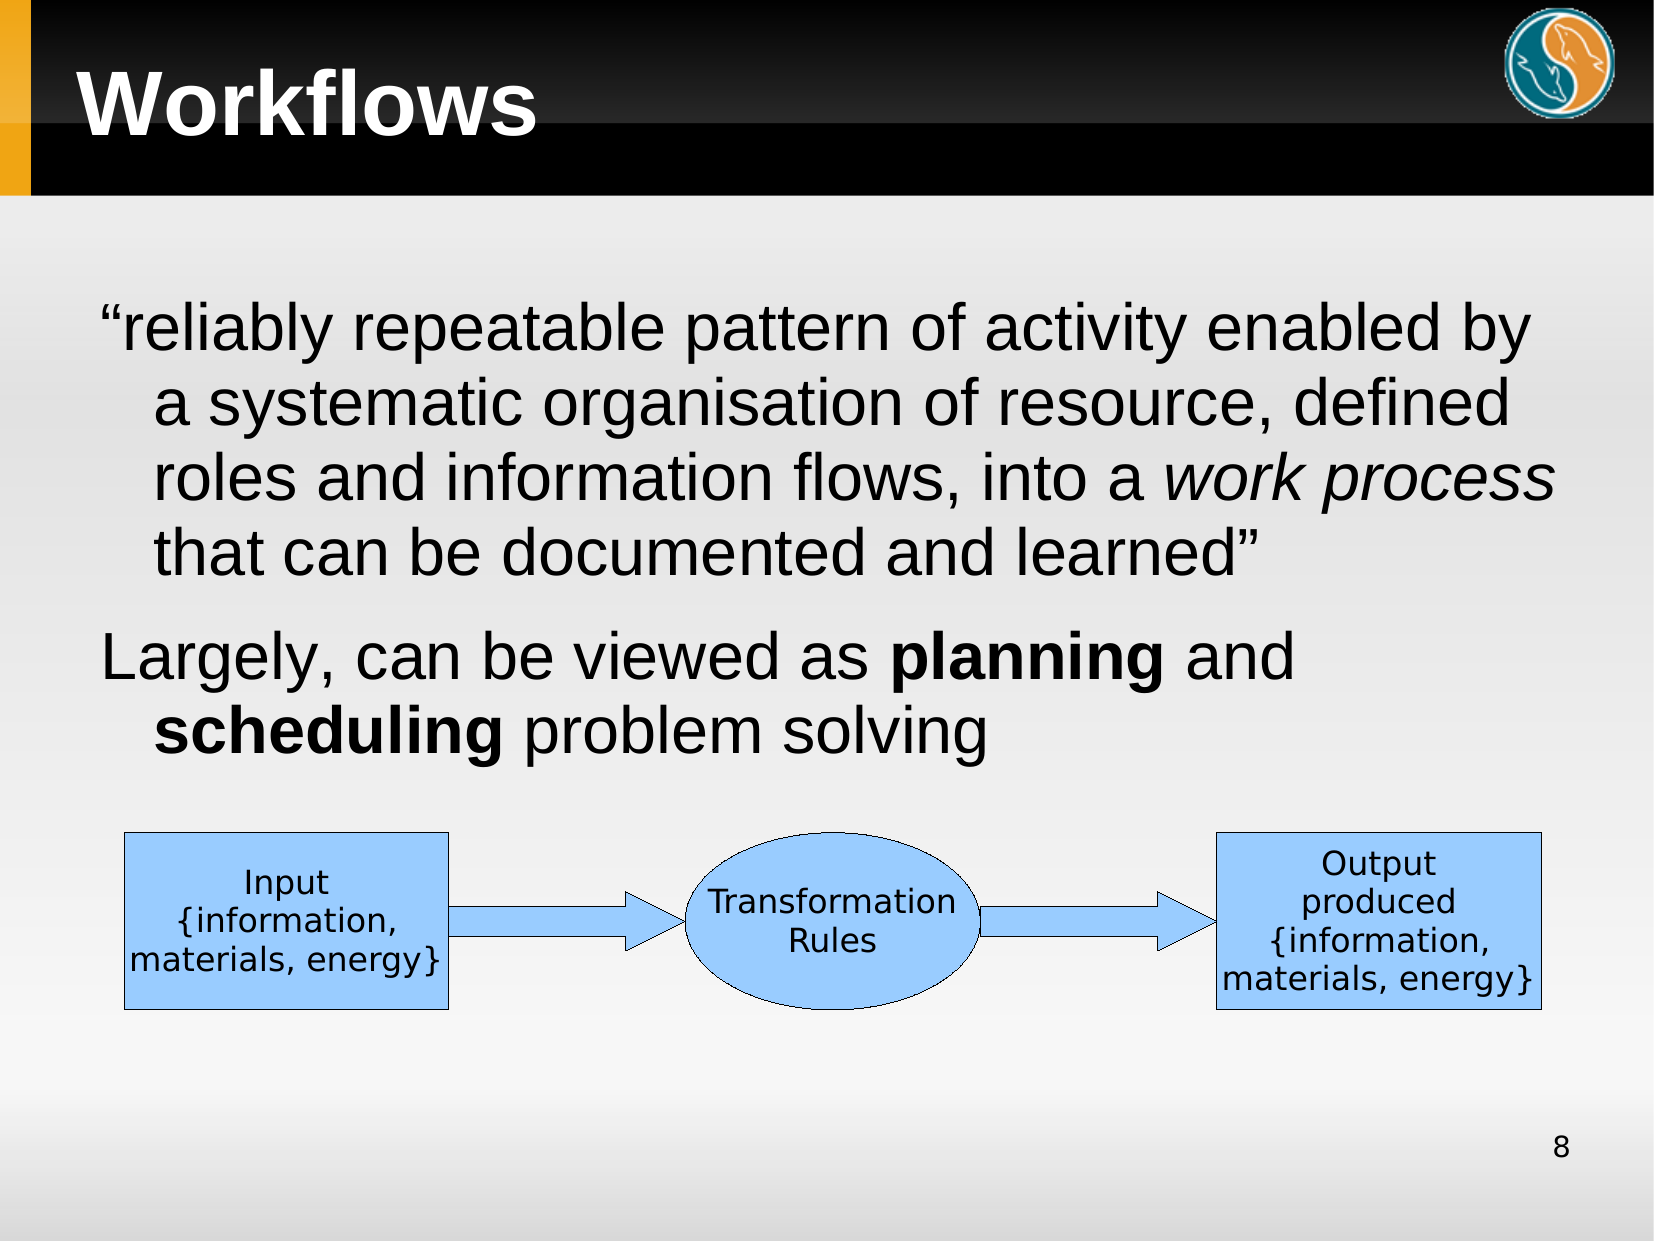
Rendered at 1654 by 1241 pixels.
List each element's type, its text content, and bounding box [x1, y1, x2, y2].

picture [0, 0, 1654, 1241]
title Workflows [76, 7, 1565, 200]
text_box [448, 891, 686, 951]
text_box Input {information, materials, energy} [124, 832, 449, 1010]
list “reliably repeatable pattern of activity enabled by a systematic organisation of resource, defined roles and information flows, into a work process that can be documented and learned” Largely, can be viewed as planning and scheduling problem solving [82, 290, 1571, 1094]
text_box [980, 891, 1217, 951]
text_box Output produced {information, materials, energy} [1216, 832, 1542, 1010]
text_box Transformation Rules [685, 832, 980, 1010]
